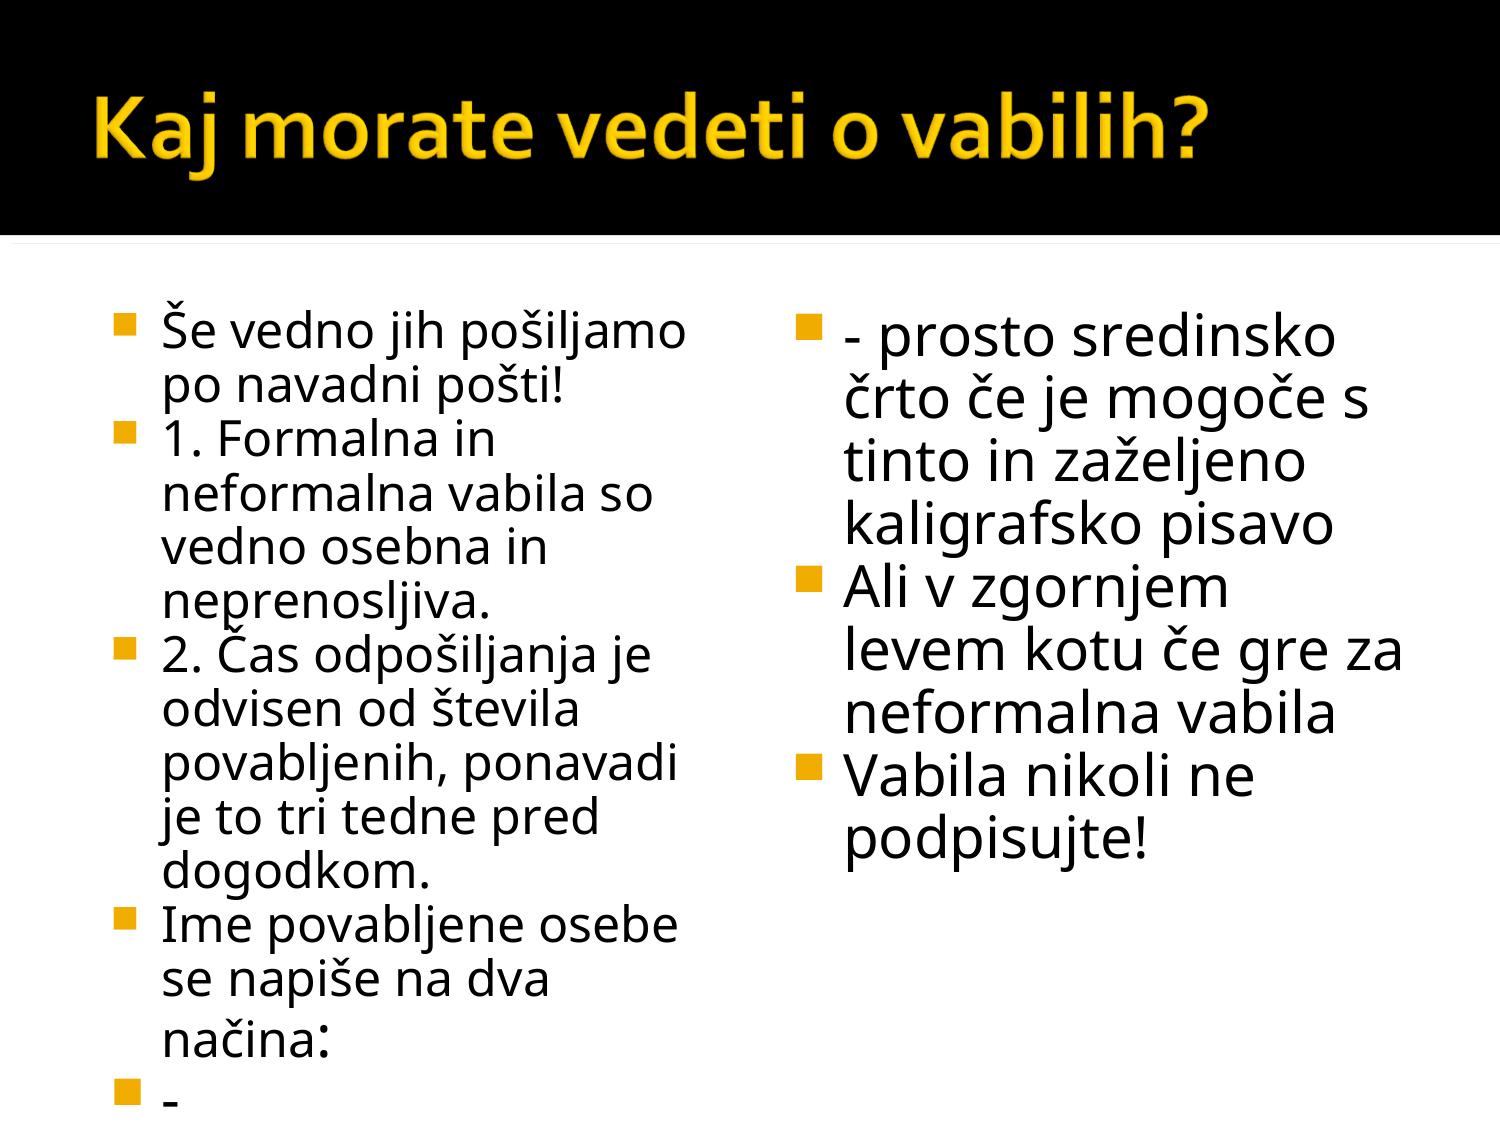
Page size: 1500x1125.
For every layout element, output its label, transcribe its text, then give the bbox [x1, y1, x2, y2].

list - prosto sredinsko črto če je mogoče s tinto in zaželjeno kaligrafsko pisavo Ali v zgornjem levem kotu če gre za neformalna vabila Vabila nikoli ne podpisujte! [762, 290, 1426, 1050]
text_box [31, 23, 1427, 232]
list Še vedno jih pošiljamo po navadni pošti! 1. Formalna in neformalna vabila so vedno osebna in neprenosljiva. 2. Čas odpošiljanja je odvisen od števila povabljenih, ponavadi je to tri tedne pred dogodkom. Ime povabljene osebe se napiše na dva načina: - [75, 290, 738, 1088]
